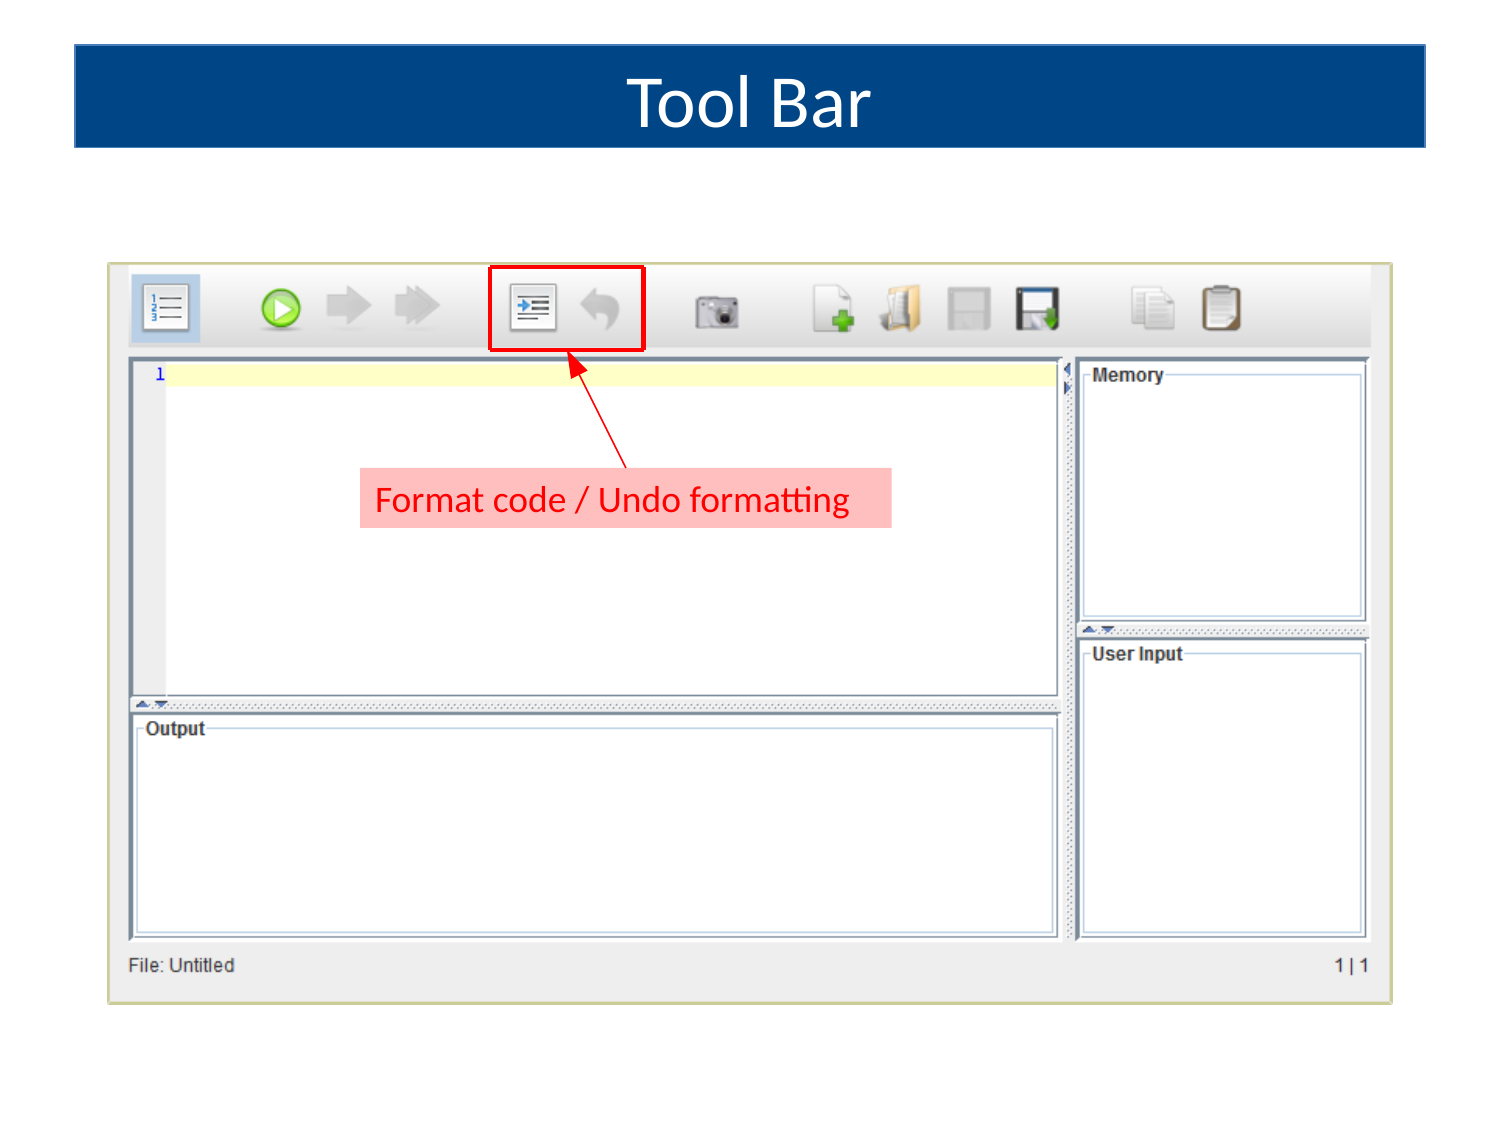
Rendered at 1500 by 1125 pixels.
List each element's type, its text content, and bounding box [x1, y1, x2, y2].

text_box Format code / Undo formatting [360, 467, 892, 528]
title Tool Bar [75, 45, 1425, 148]
picture [107, 262, 1393, 1005]
